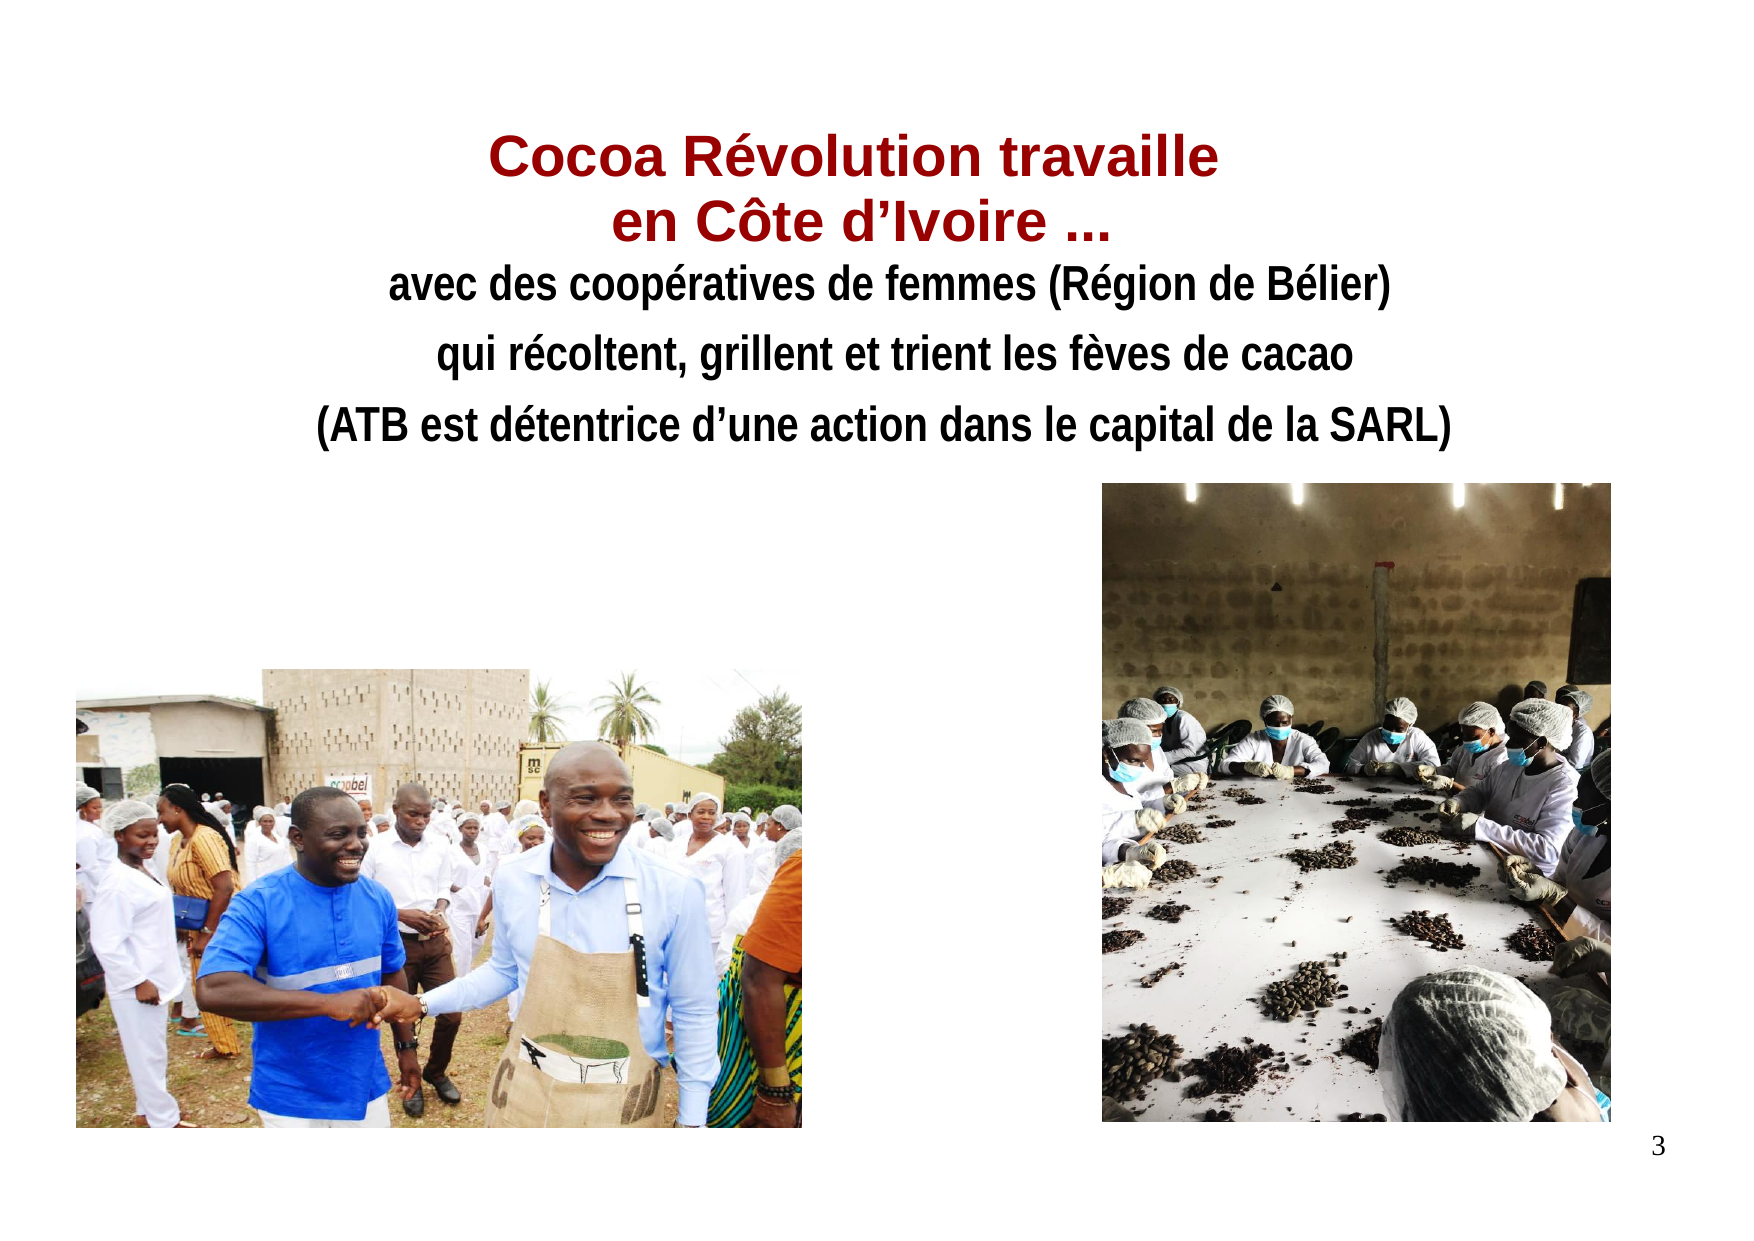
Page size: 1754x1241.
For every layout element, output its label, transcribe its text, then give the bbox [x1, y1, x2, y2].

list avec des coopératives de femmes (Région de Bélier) qui récoltent, grillent et trient les fèves de cacao (ATB est détentrice d’une action dans le capital de la SARL) [106, 224, 1685, 497]
title Cocoa Révolution travaille en Côte d’Ivoire ... [55, 47, 1634, 255]
picture [1102, 483, 1611, 1123]
picture [76, 669, 802, 1128]
